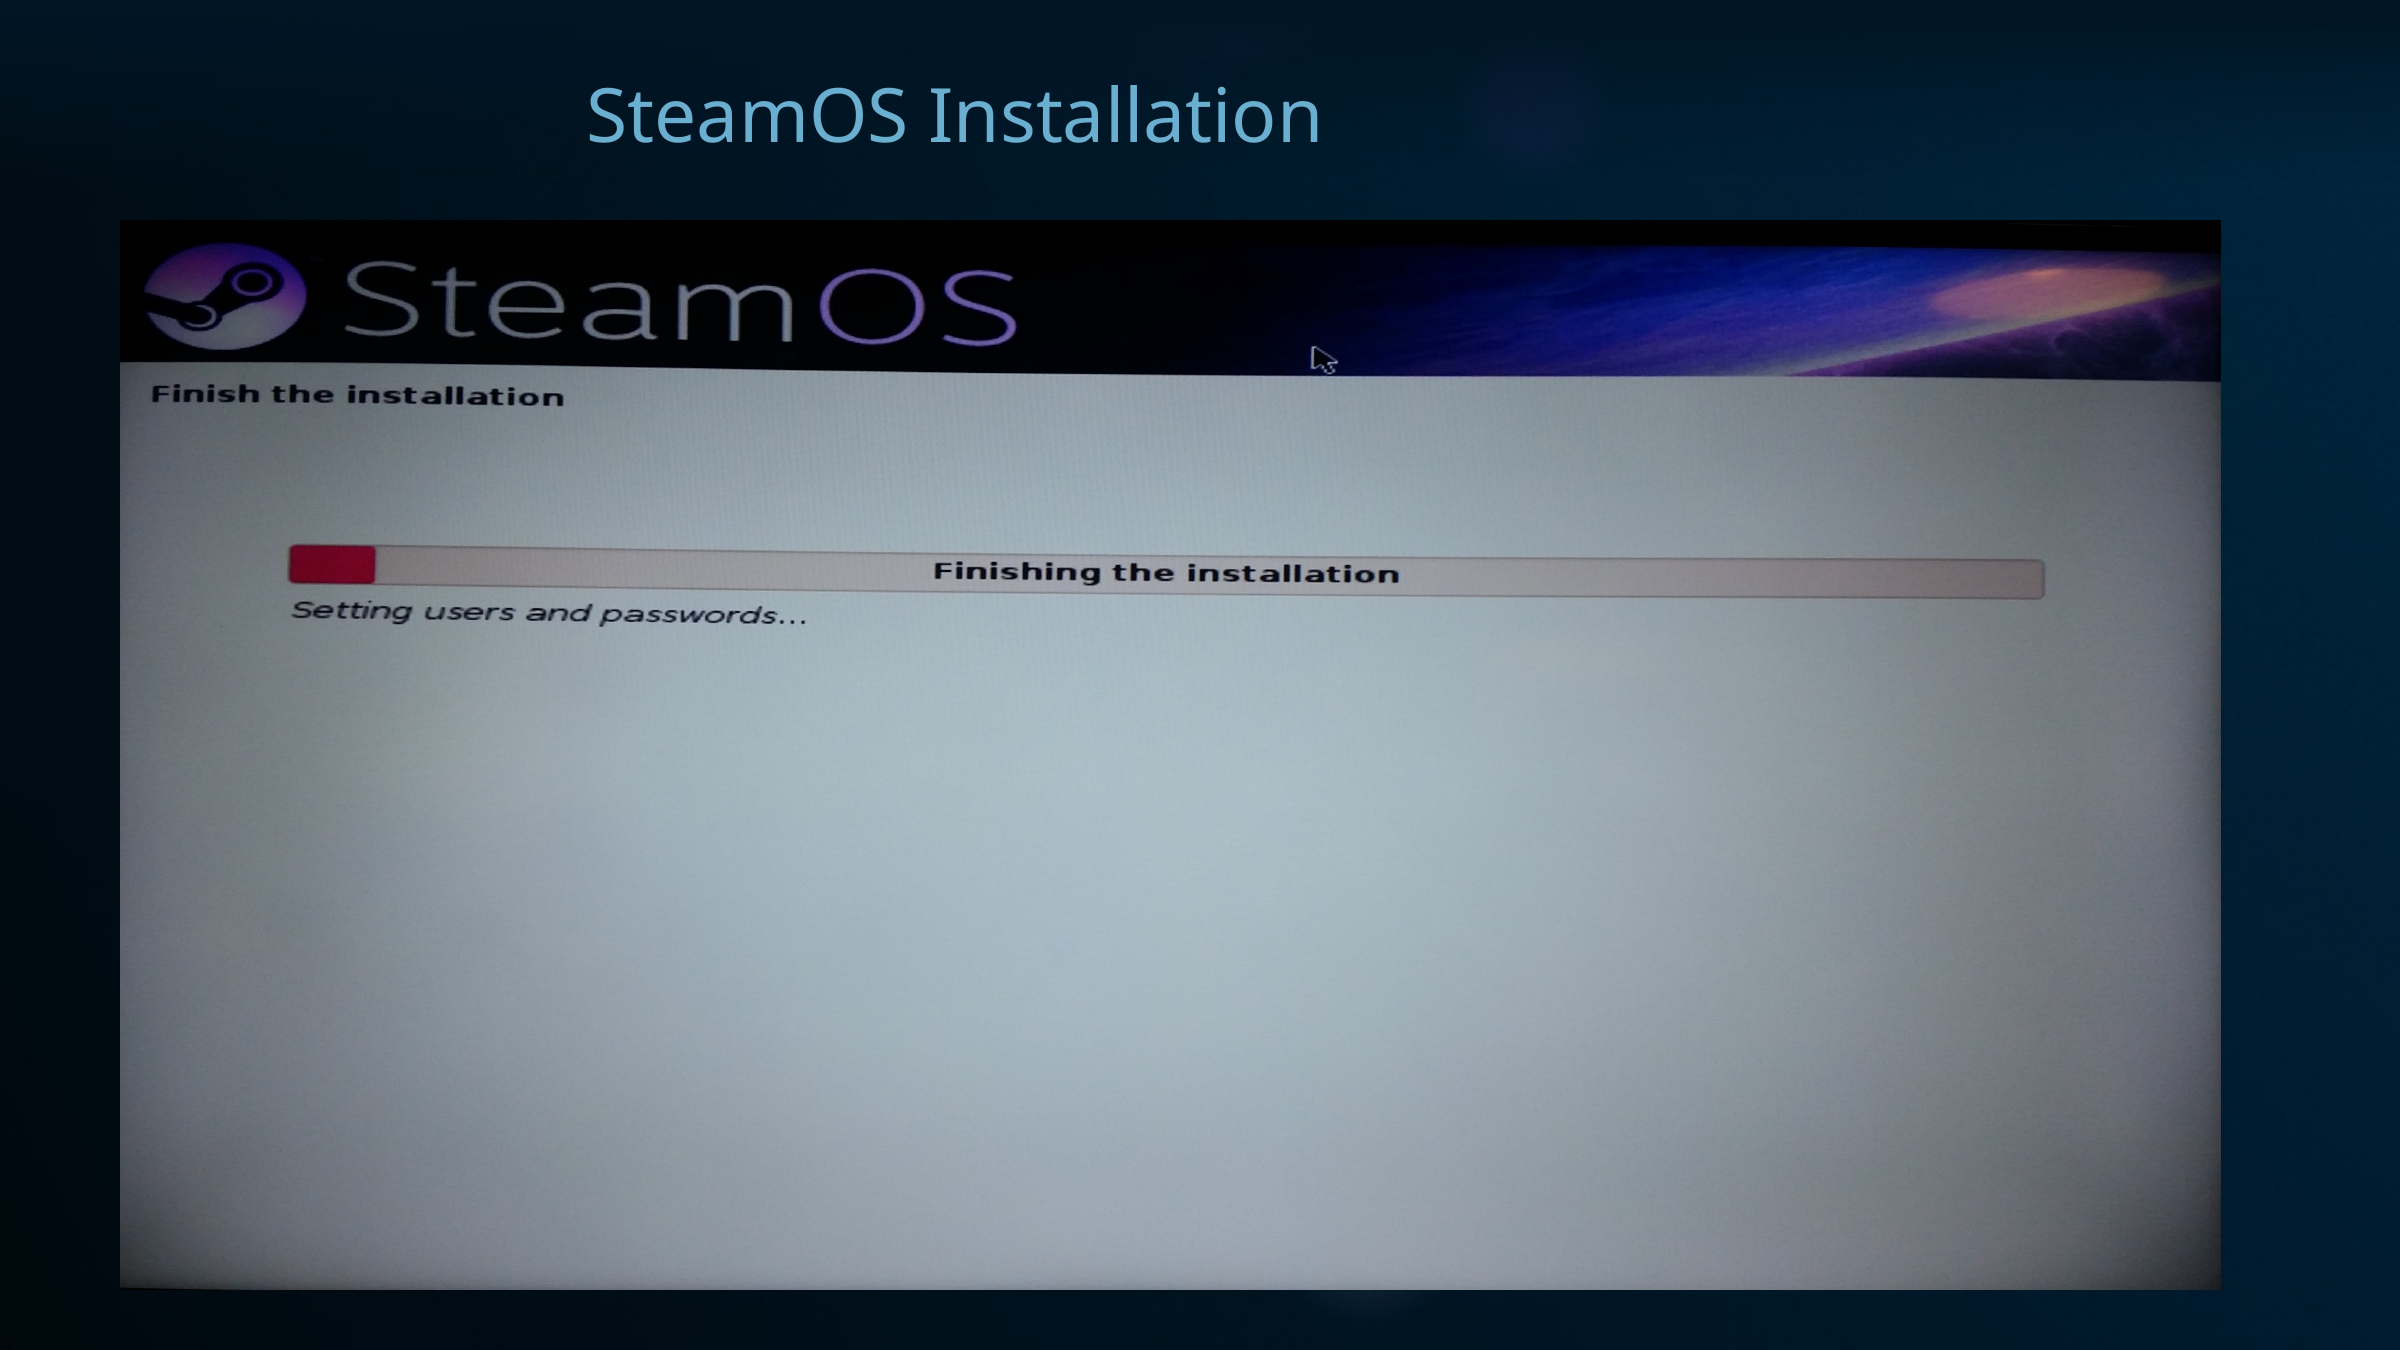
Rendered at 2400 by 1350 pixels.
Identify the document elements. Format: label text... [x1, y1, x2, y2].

text_box SteamOS Installation [571, 60, 1339, 166]
picture [0, 0, 2400, 1350]
